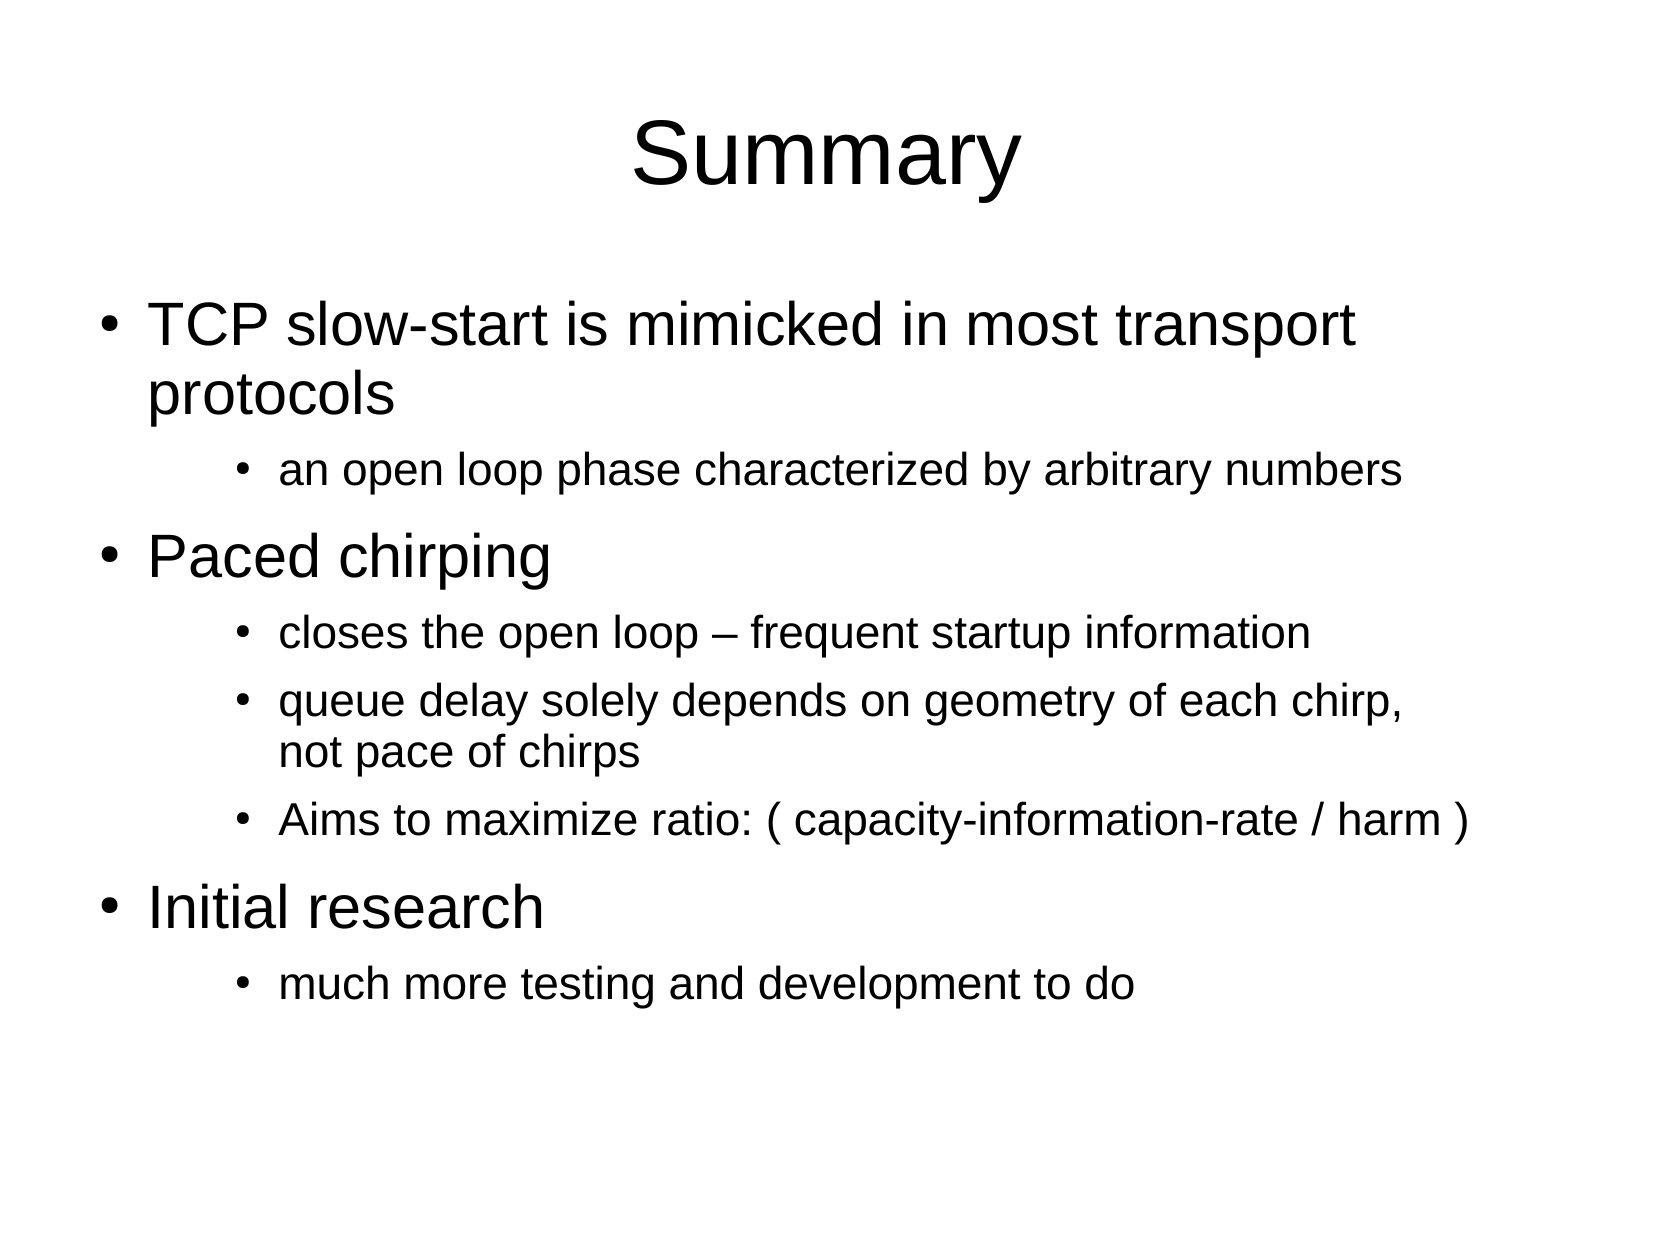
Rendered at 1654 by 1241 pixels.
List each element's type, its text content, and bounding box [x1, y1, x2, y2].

list TCP slow-start is mimicked in most transport protocols an open loop phase characterized by arbitrary numbers Paced chirping closes the open loop – frequent startup information queue delay solely depends on geometry of each chirp, not pace of chirps Aims to maximize ratio: ( capacity-information-rate / harm ) Initial research much more testing and development to do [82, 290, 1571, 1010]
title Summary [82, 49, 1571, 257]
